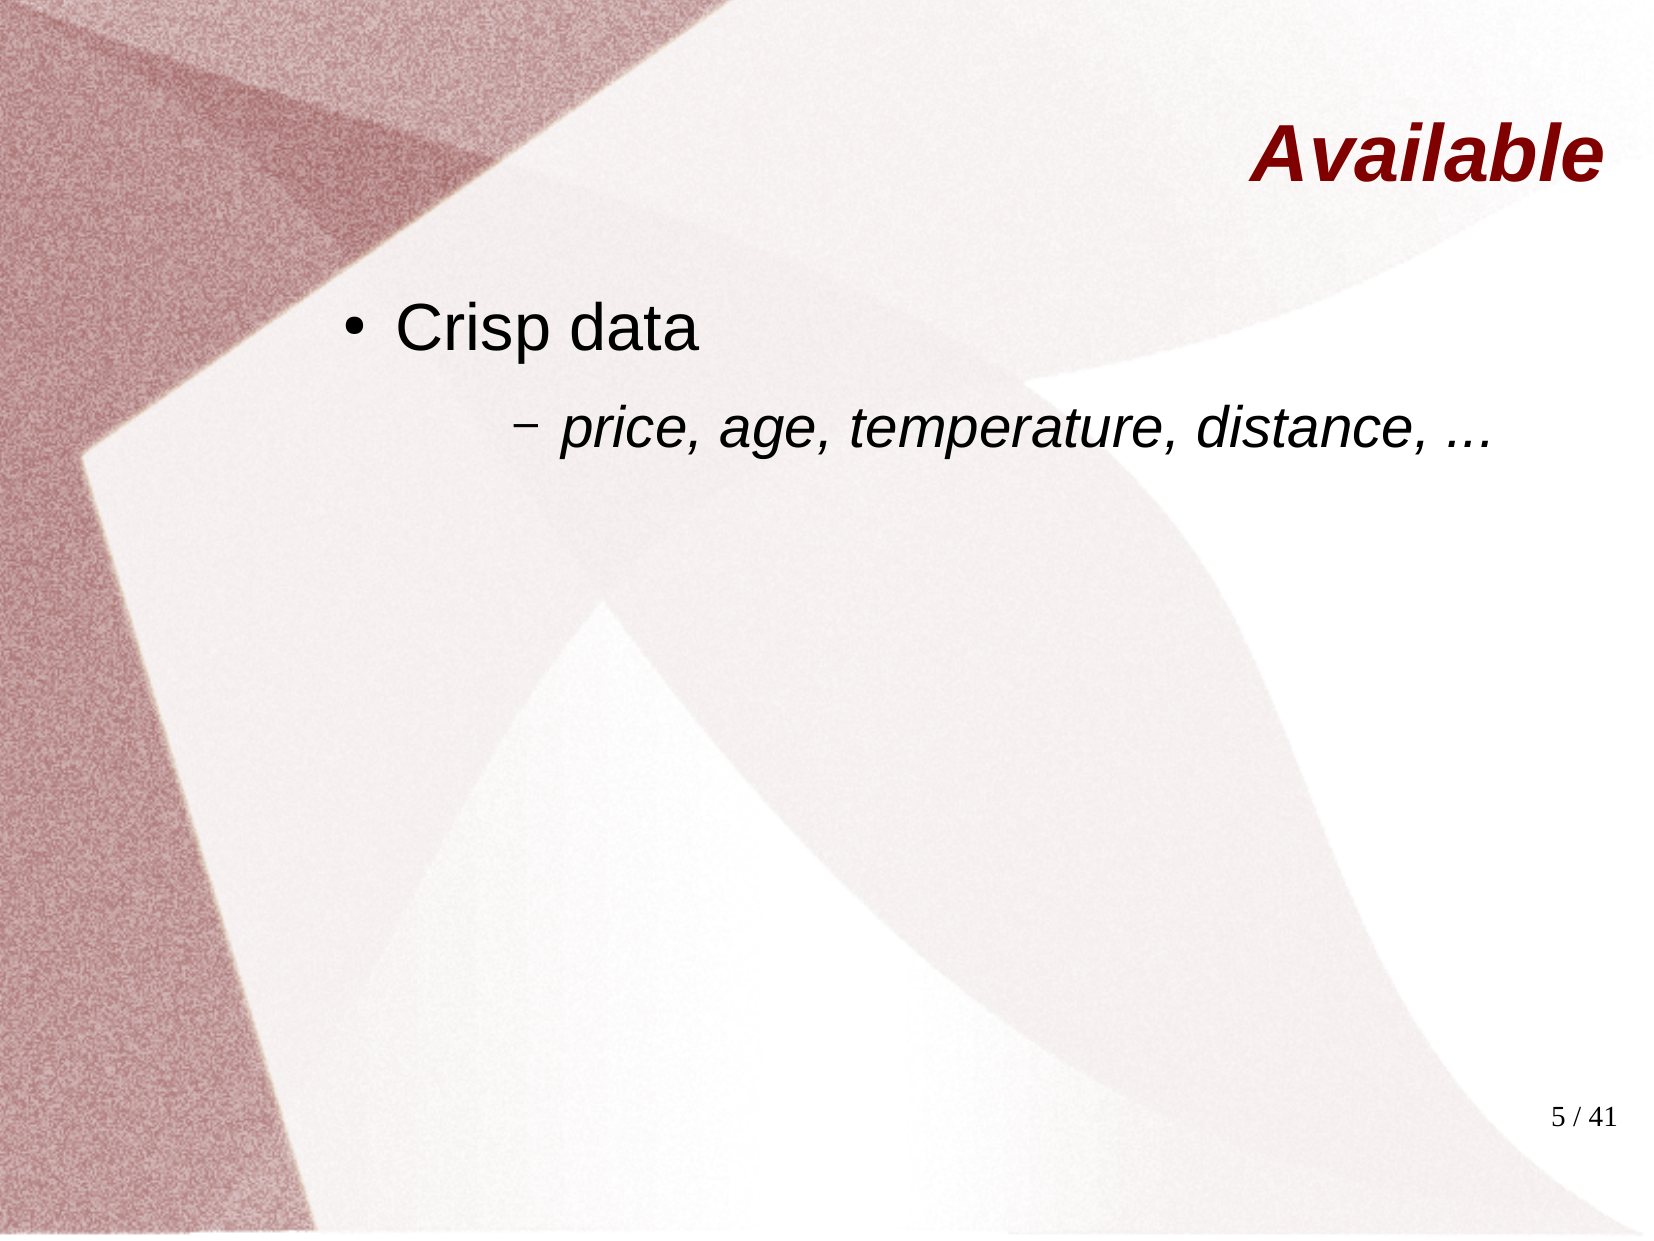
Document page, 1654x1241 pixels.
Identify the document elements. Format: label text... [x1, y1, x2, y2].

title Available [495, 49, 1607, 257]
list Crisp data price, age, temperature, distance, ... [324, 290, 1601, 1010]
picture [0, 0, 1654, 1241]
